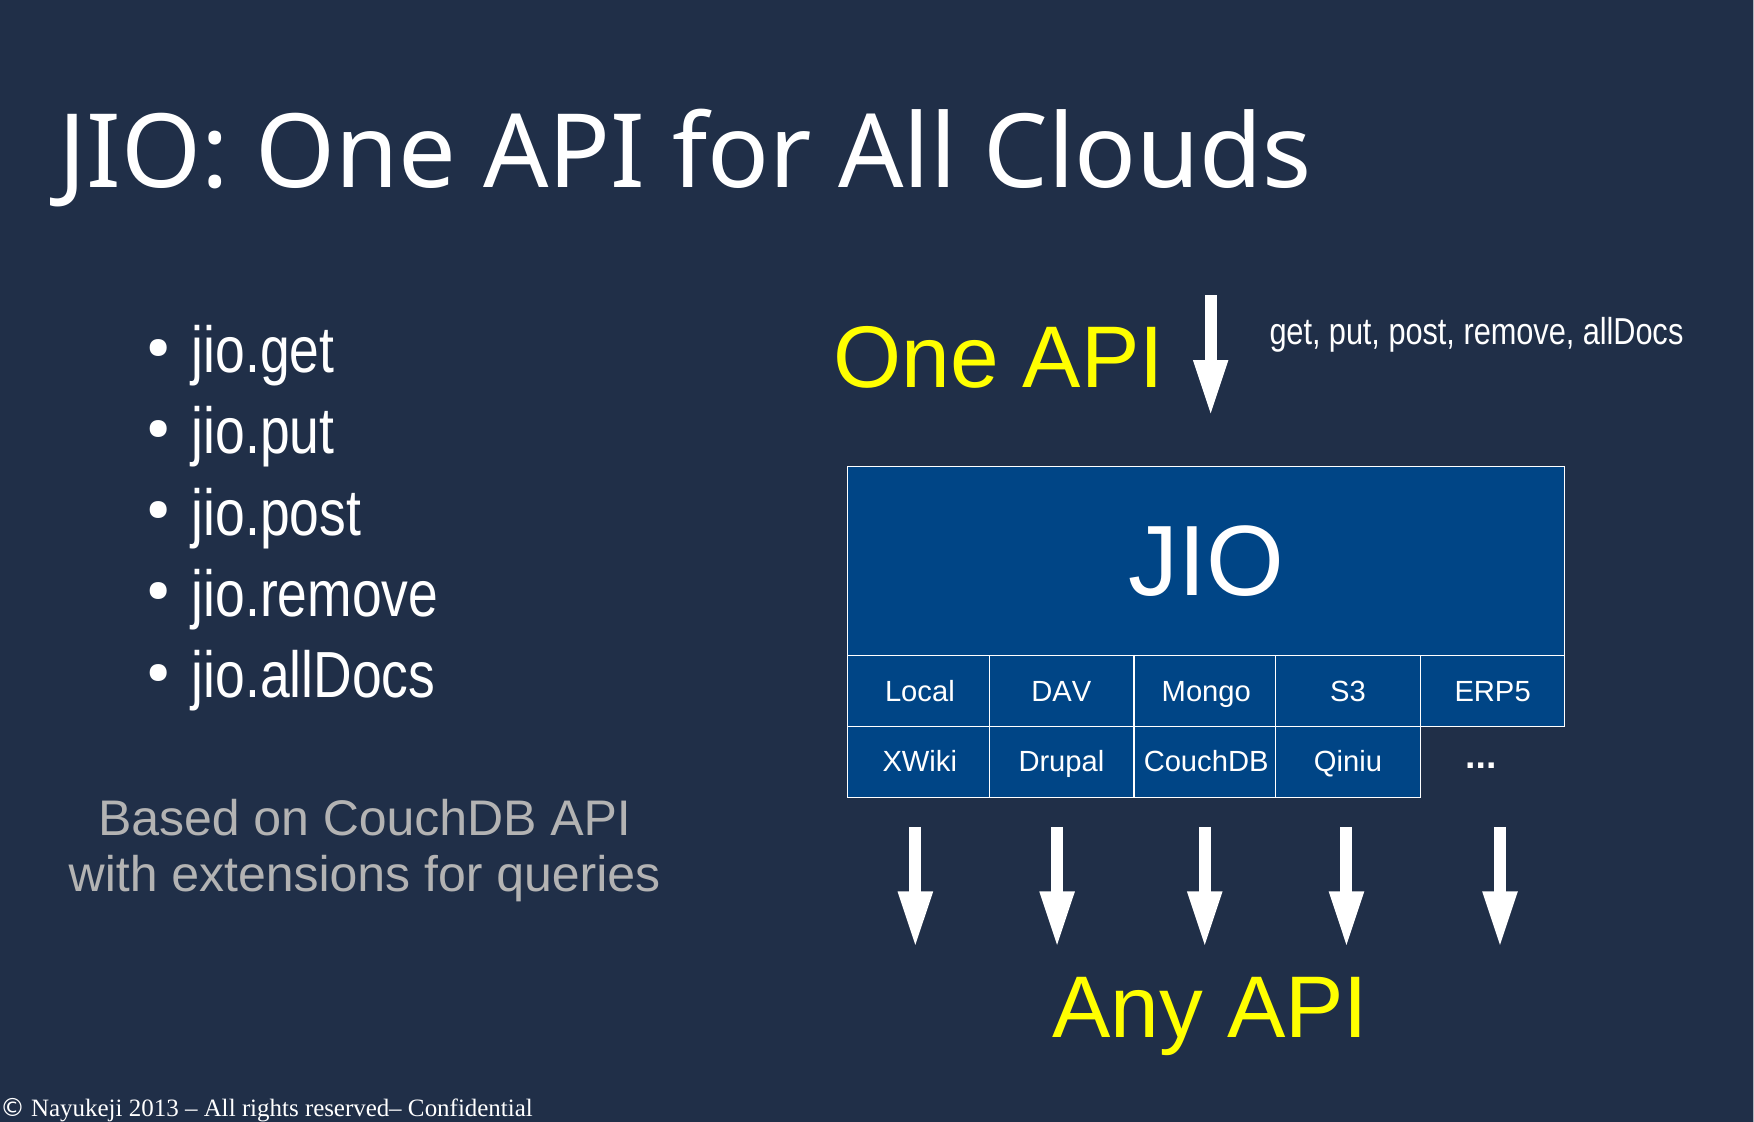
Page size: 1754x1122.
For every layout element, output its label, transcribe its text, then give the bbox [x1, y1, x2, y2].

text_box XWiki [847, 726, 989, 798]
text_box One API [826, 301, 1165, 414]
text_box Local [847, 655, 989, 726]
text_box JIO [847, 466, 1565, 655]
text_box Based on CouchDB API with extensions for queries [59, 776, 671, 916]
title JIO: One API for All Clouds [59, 59, 1695, 237]
text_box Any API [856, 951, 1565, 1063]
text_box DAV [989, 655, 1134, 726]
text_box ... [1421, 727, 1542, 792]
list jio.get jio.put jio.post jio.remove jio.allDocs [128, 311, 860, 963]
text_box CouchDB [1134, 726, 1275, 798]
text_box Qiniu [1275, 726, 1421, 798]
text_box S3 [1275, 655, 1420, 726]
text_box ERP5 [1420, 655, 1565, 727]
text_box Mongo [1134, 655, 1275, 726]
text_box get, put, post, remove, allDocs [1269, 309, 1743, 353]
text_box Drupal [989, 726, 1134, 798]
